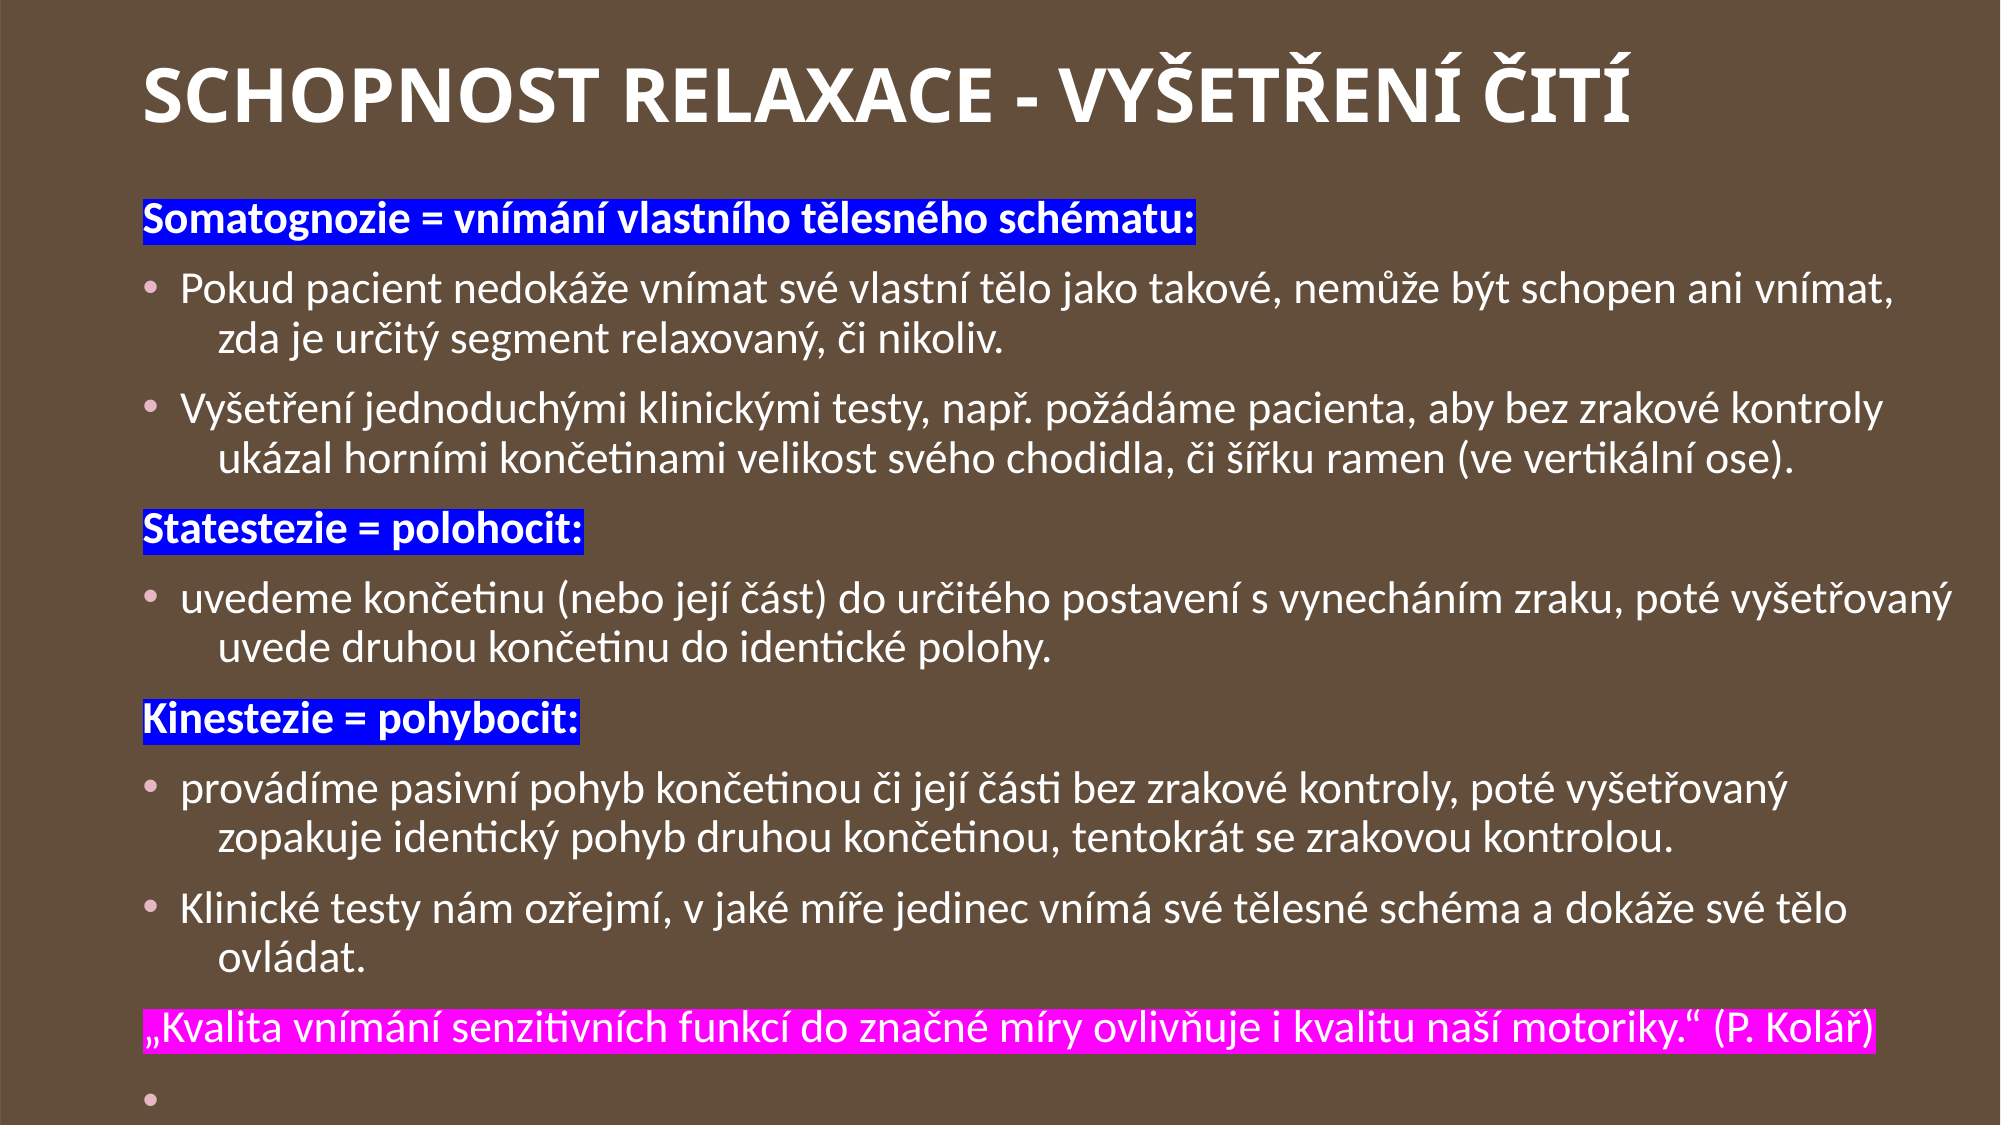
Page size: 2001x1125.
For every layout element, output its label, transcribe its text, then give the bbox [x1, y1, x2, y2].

list Somatognozie = vnímání vlastního tělesného schématu: Pokud pacient nedokáže vnímat své vlastní tělo jako takové, nemůže být schopen ani vnímat, zda je určitý segment relaxovaný, či nikoliv. Vyšetření jednoduchými klinickými testy, např. požádáme pacienta, aby bez zrakové kontroly ukázal horními končetinami velikost svého chodidla, či šířku ramen (ve vertikální ose). Statestezie = polohocit: uvedeme končetinu (nebo její část) do určitého postavení s vynecháním zraku, poté vyšetřovaný uvede druhou končetinu do identické polohy. Kinestezie = pohybocit: provádíme pasivní pohyb končetinou či její části bez zrakové kontroly, poté vyšetřovaný zopakuje identický pohyb druhou končetinou, tentokrát se zrakovou kontrolou. Klinické testy nám ozřejmí, v jaké míře jedinec vnímá své tělesné schéma a dokáže své tělo ovládat. „Kvalita vnímání senzitivních funkcí do značné míry ovlivňuje i kvalitu naší motoriky.“ (P. Kolář) [127, 186, 1977, 1064]
title SCHOPNOST RELAXACE - VYŠETŘENÍ ČITÍ [127, 33, 1873, 163]
